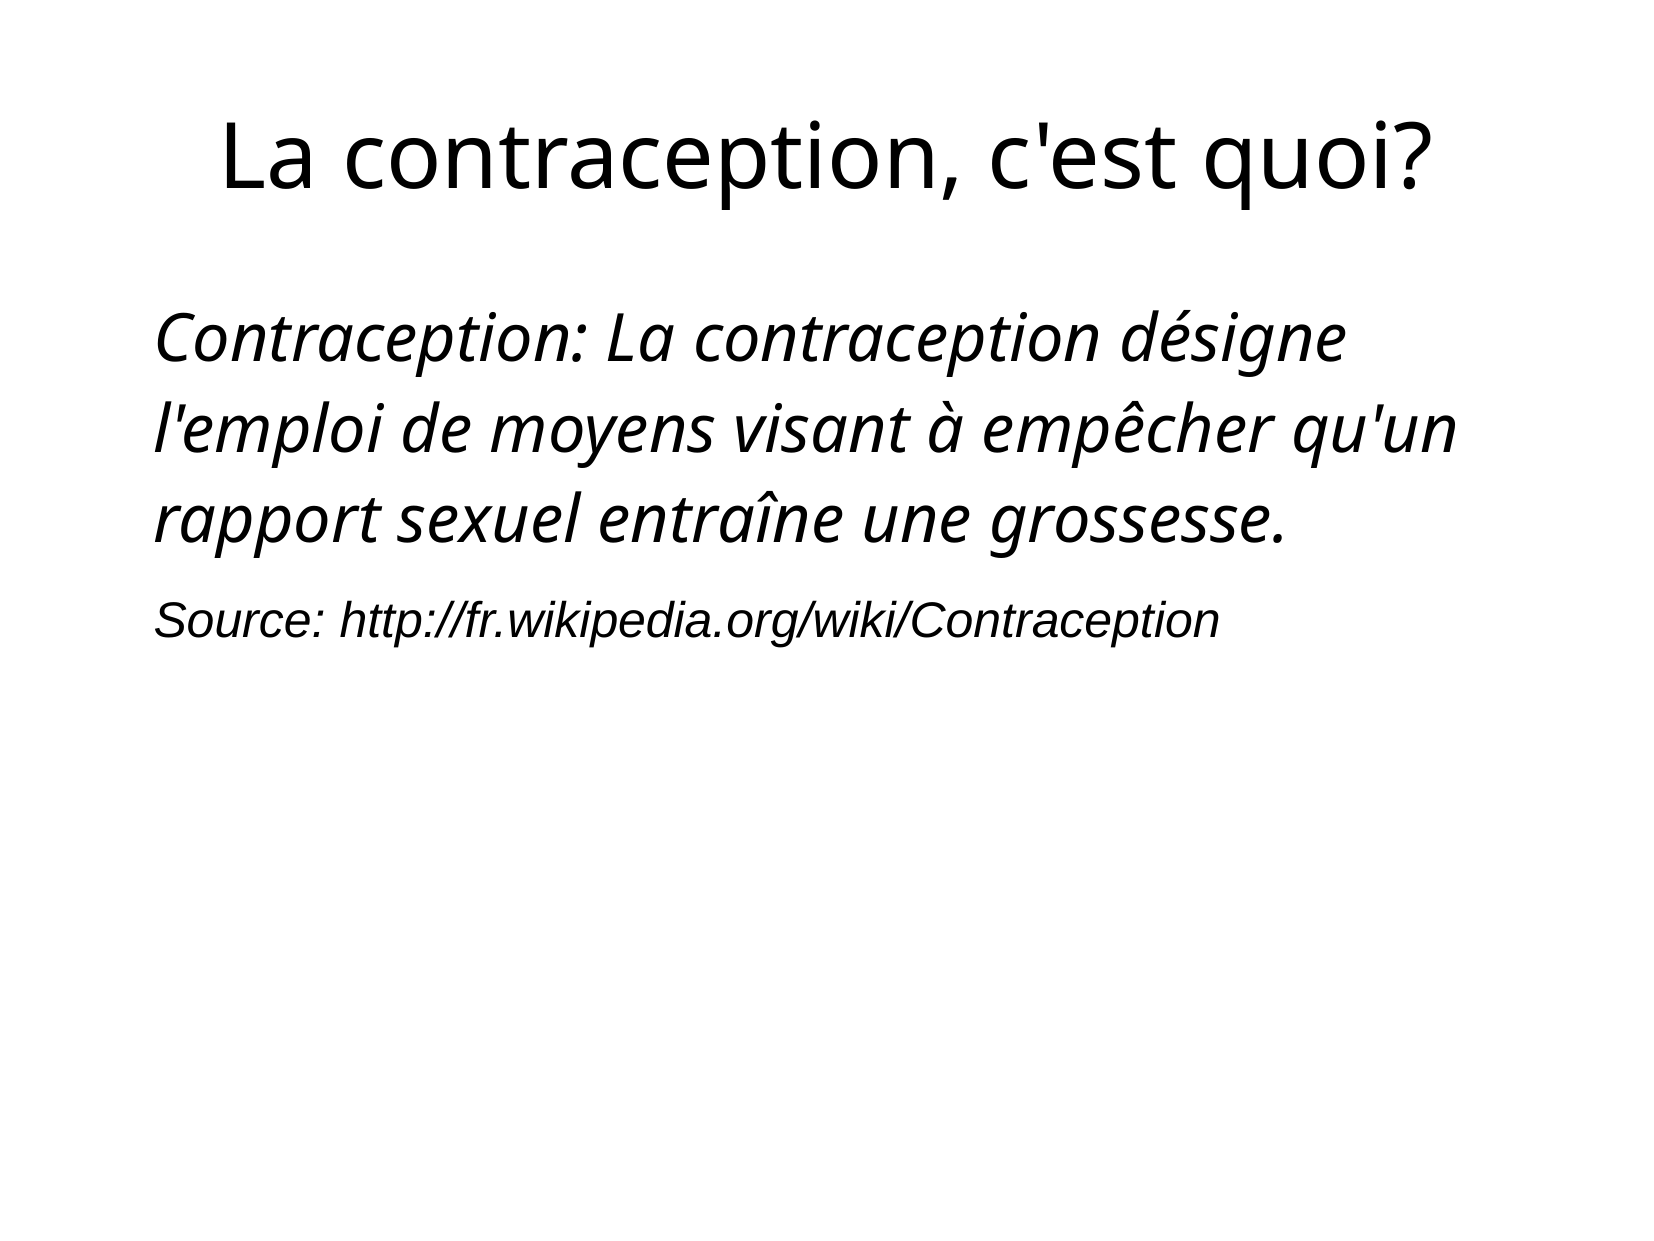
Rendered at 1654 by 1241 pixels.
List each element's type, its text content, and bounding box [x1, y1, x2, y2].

list Contraception: La contraception désigne l'emploi de moyens visant à empêcher qu'un rapport sexuel entraîne une grossesse. Source: http://fr.wikipedia.org/wiki/Contraception [82, 290, 1571, 1010]
title La contraception, c'est quoi? [82, 49, 1571, 257]
